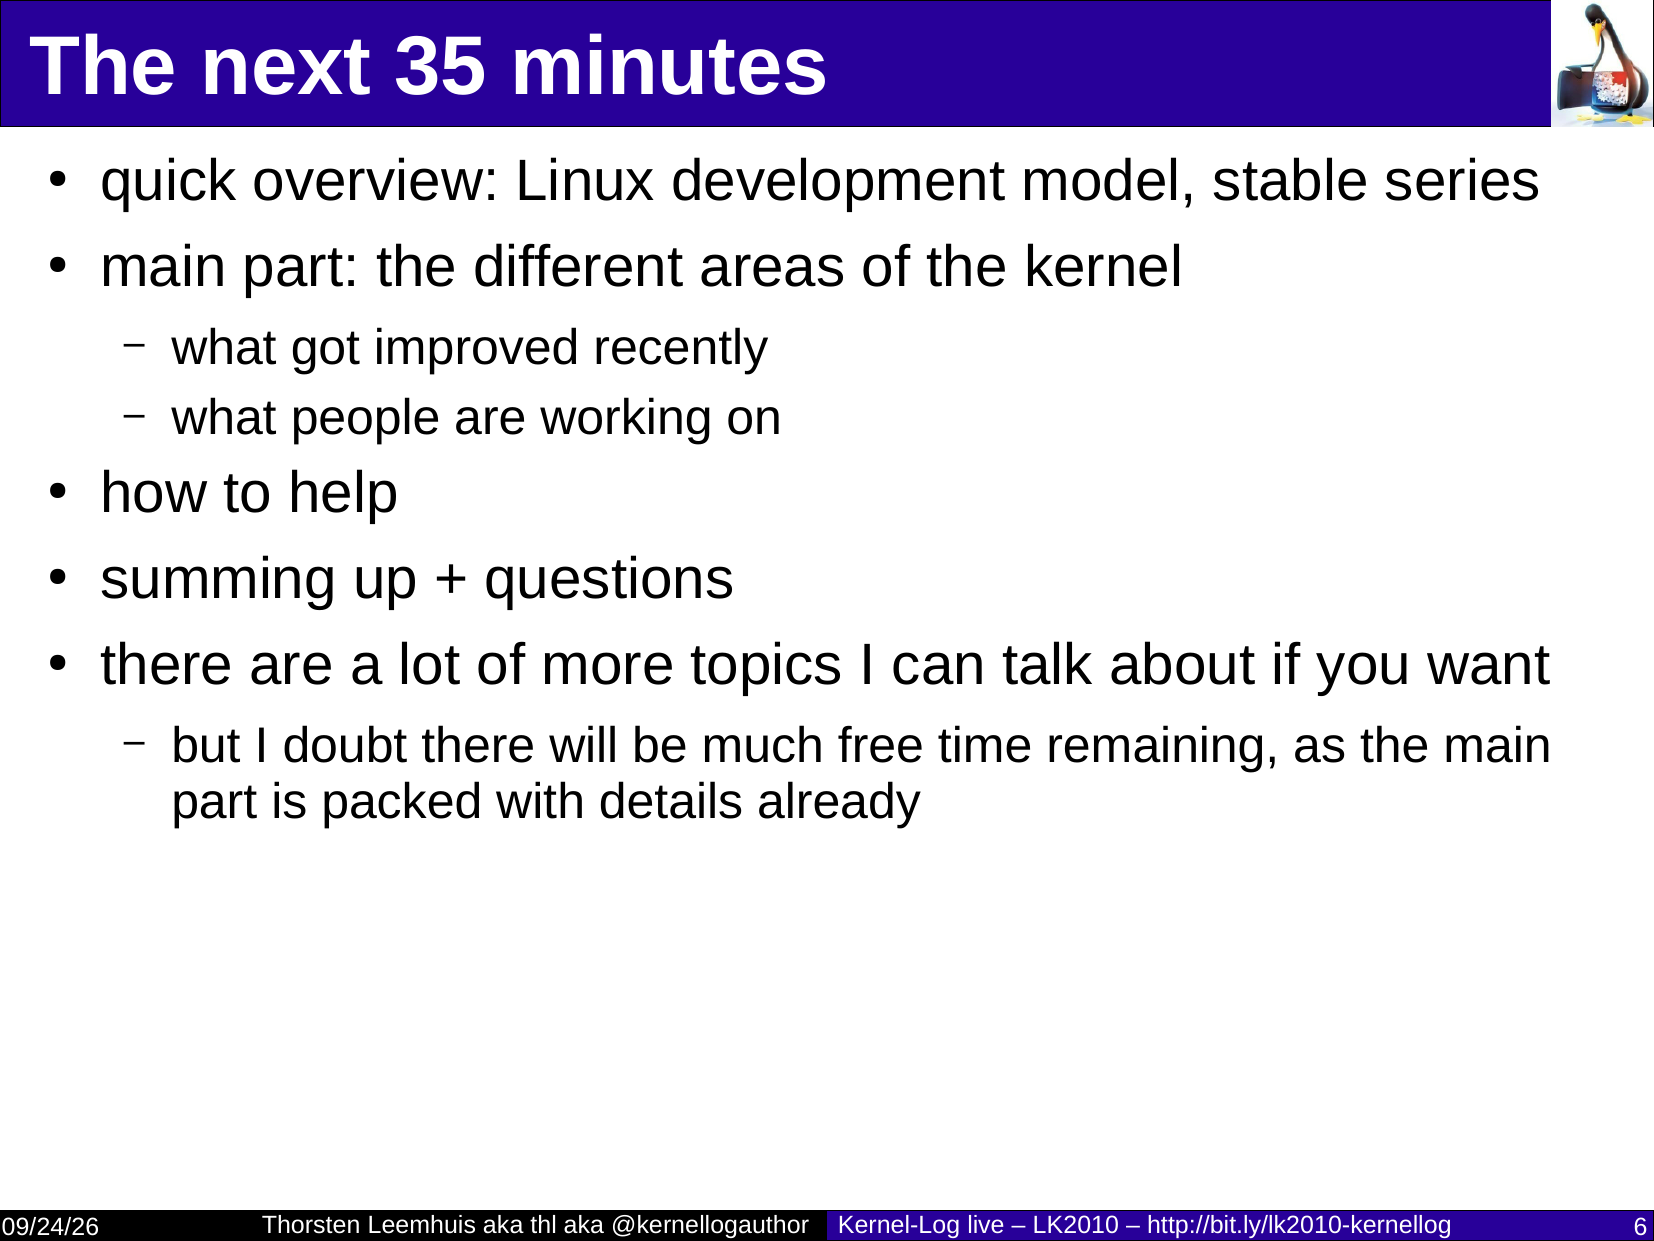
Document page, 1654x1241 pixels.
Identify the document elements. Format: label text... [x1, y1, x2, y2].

title The next 35 minutes [29, 19, 1535, 113]
picture [1551, 0, 1653, 127]
list quick overview: Linux development model, stable series main part: the different areas of the kernel what got improved recently what people are working on how to help summing up + questions there are a lot of more topics I can talk about if you want but I doubt there will be much free time remaining, as the main part is packed with details already [29, 147, 1625, 829]
